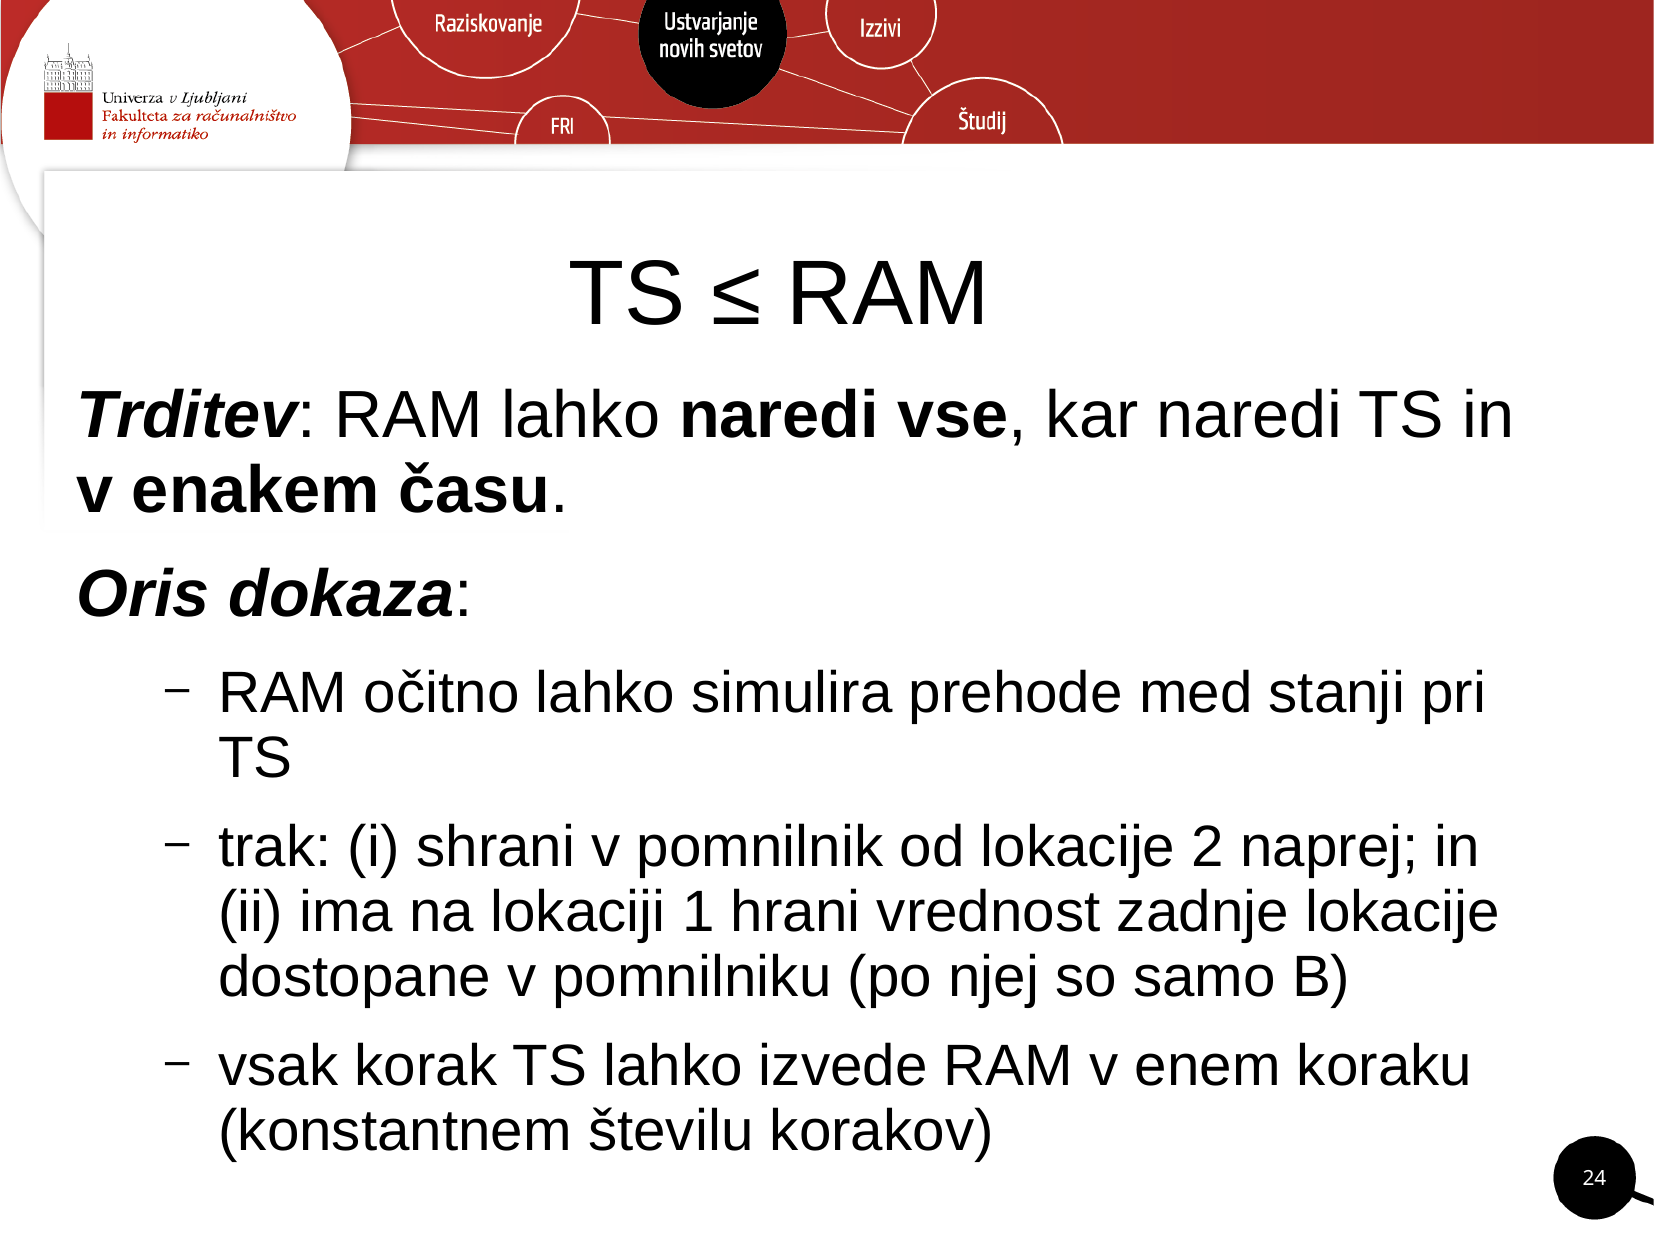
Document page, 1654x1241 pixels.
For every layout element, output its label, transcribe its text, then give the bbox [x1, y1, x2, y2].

picture [0, 0, 1654, 1241]
list Trditev: RAM lahko naredi vse, kar naredi TS in v enakem času. Oris dokaza: RAM očitno lahko simulira prehode med stanji pri TS trak: (i) shrani v pomnilnik od lokacije 2 naprej; in (ii) ima na lokaciji 1 hrani vrednost zadnje lokacije dostopane v pomnilniku (po njej so samo B) vsak korak TS lahko izvede RAM v enem koraku (konstantnem številu korakov) [76, 376, 1532, 1158]
text_box <številka> [1553, 1145, 1636, 1212]
title TS ≤ RAM [35, 188, 1524, 397]
